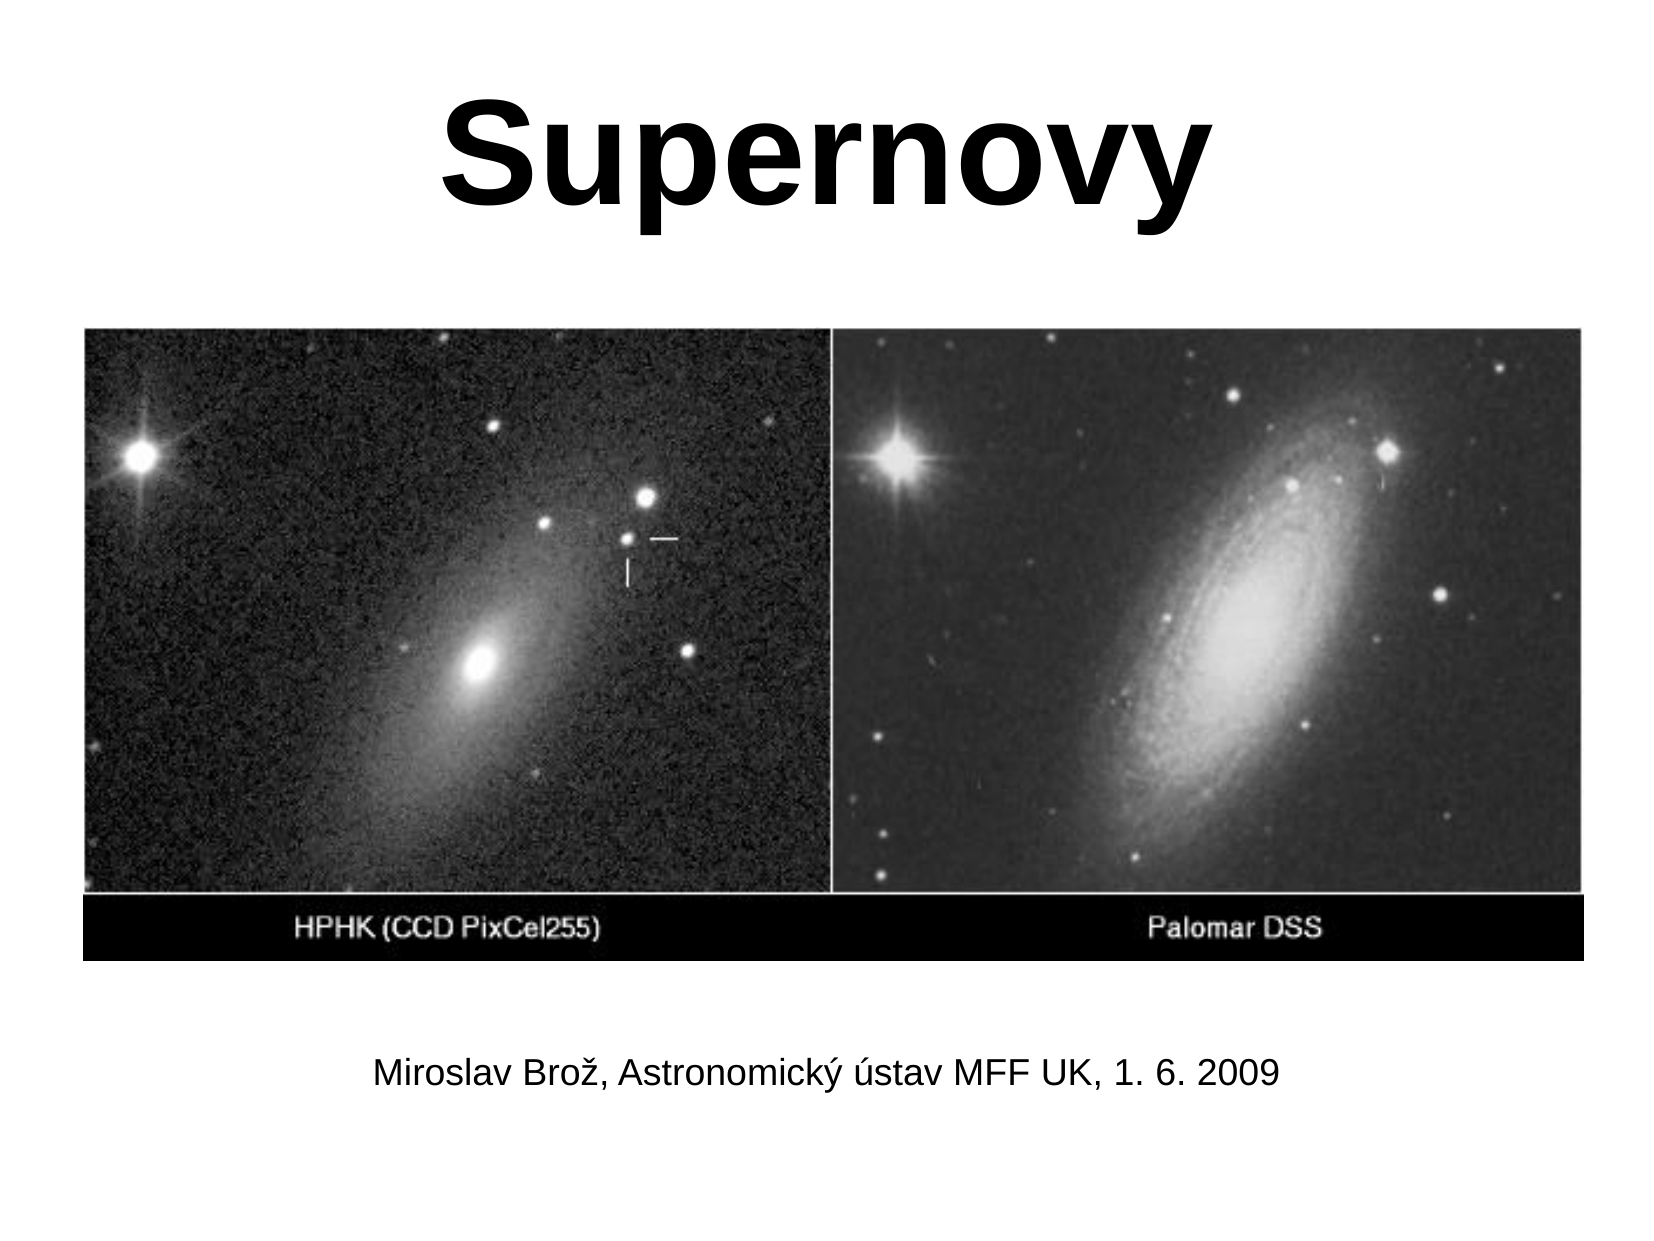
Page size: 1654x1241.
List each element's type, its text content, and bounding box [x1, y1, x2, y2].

picture [83, 327, 1584, 961]
title Supernovy [82, 56, 1571, 250]
subtitle Miroslav Brož, Astronomický ústav MFF UK, 1. 6. 2009 [82, 1044, 1571, 1102]
